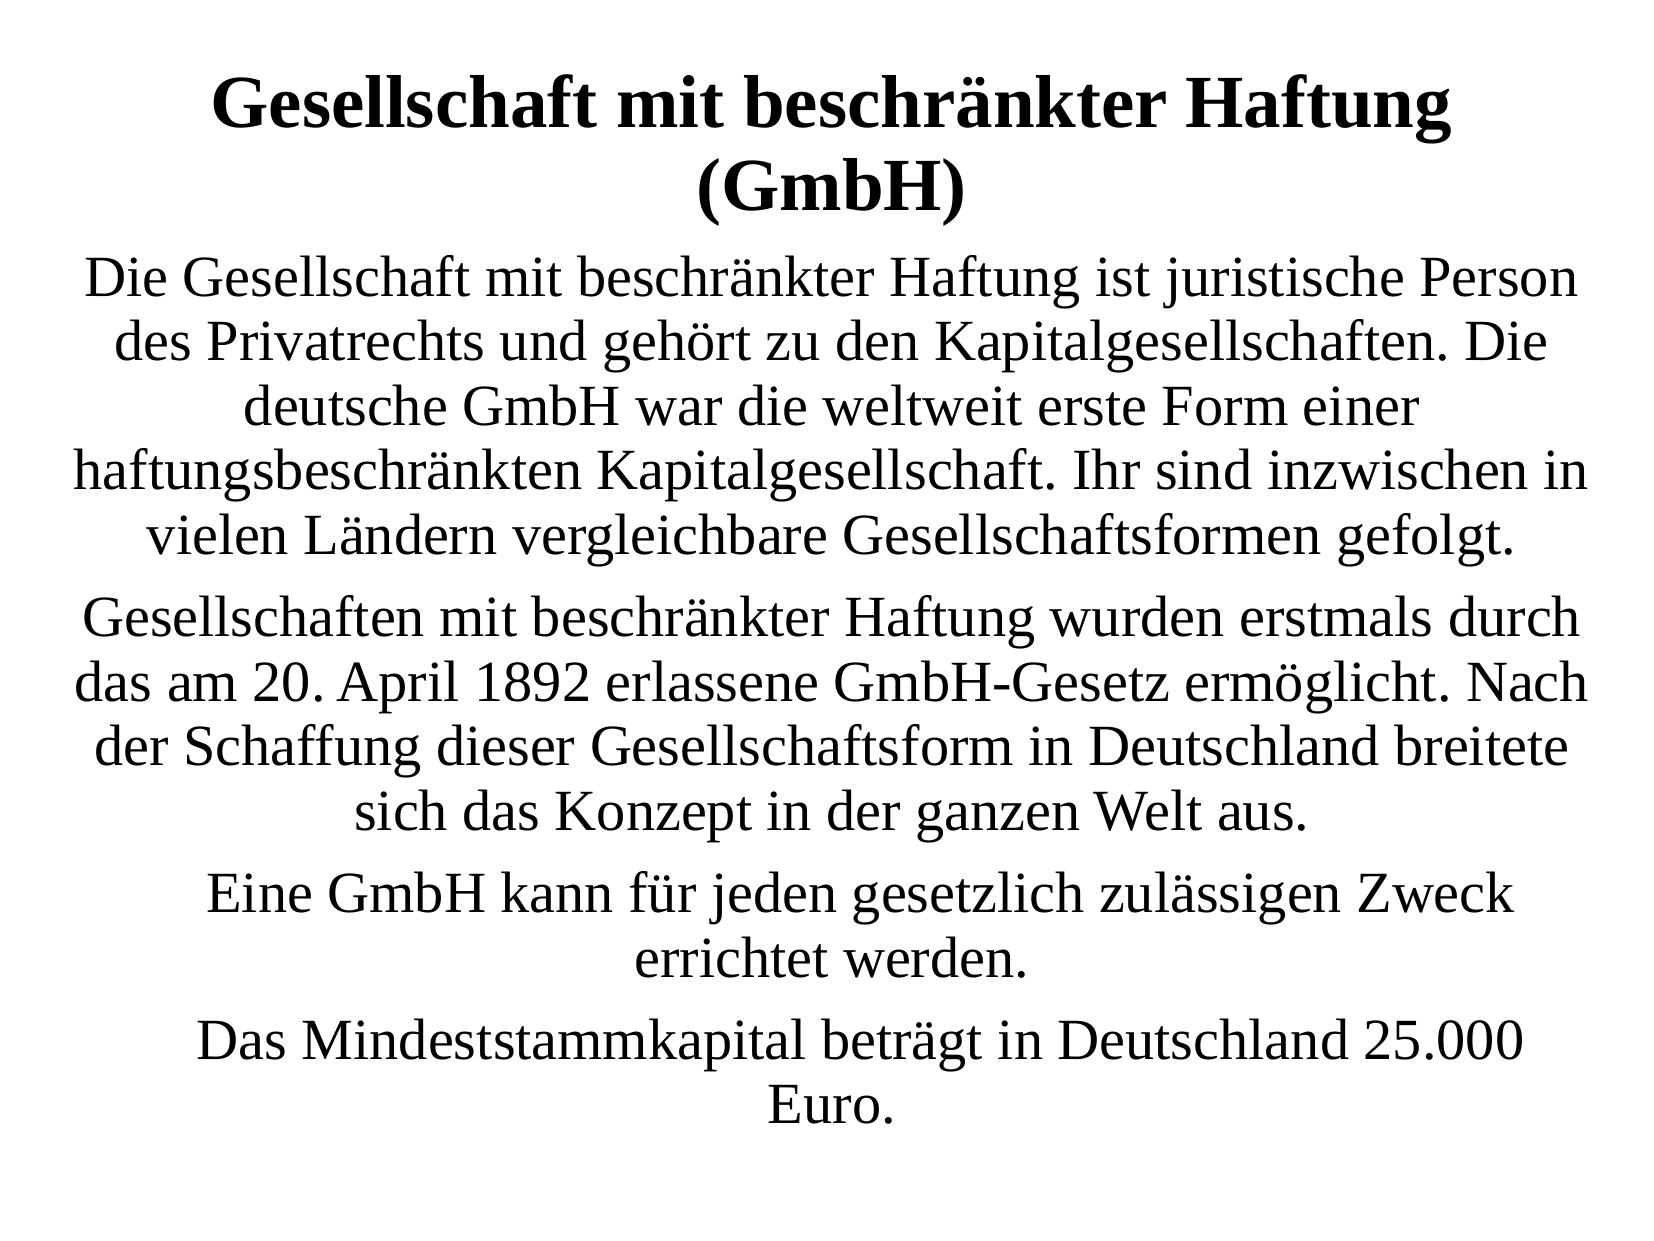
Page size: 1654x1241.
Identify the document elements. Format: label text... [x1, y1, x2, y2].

text_box Gesellschaft mit beschränkter Haftung (GmbH) Die Gesellschaft mit beschränkter Haftung ist juristische Person des Privatrechts und gehört zu den Kapitalgesellschaften. Die deutsche GmbH war die weltweit erste Form einer haftungsbeschränkten Kapitalgesellschaft. Ihr sind inzwischen in vielen Ländern vergleichbare Gesellschaftsformen gefolgt. Gesellschaften mit beschränkter Haftung wurden erstmals durch das am 20. April 1892 erlassene GmbH-Gesetz ermöglicht. Nach der Schaffung dieser Gesellschaftsform in Deutschland breitete sich das Konzept in der ganzen Welt aus. Eine GmbH kann für jeden gesetzlich zulässigen Zweck errichtet werden. Das Mindeststammkapital beträgt in Deutschland 25.000 Euro. [59, 53, 1613, 1144]
